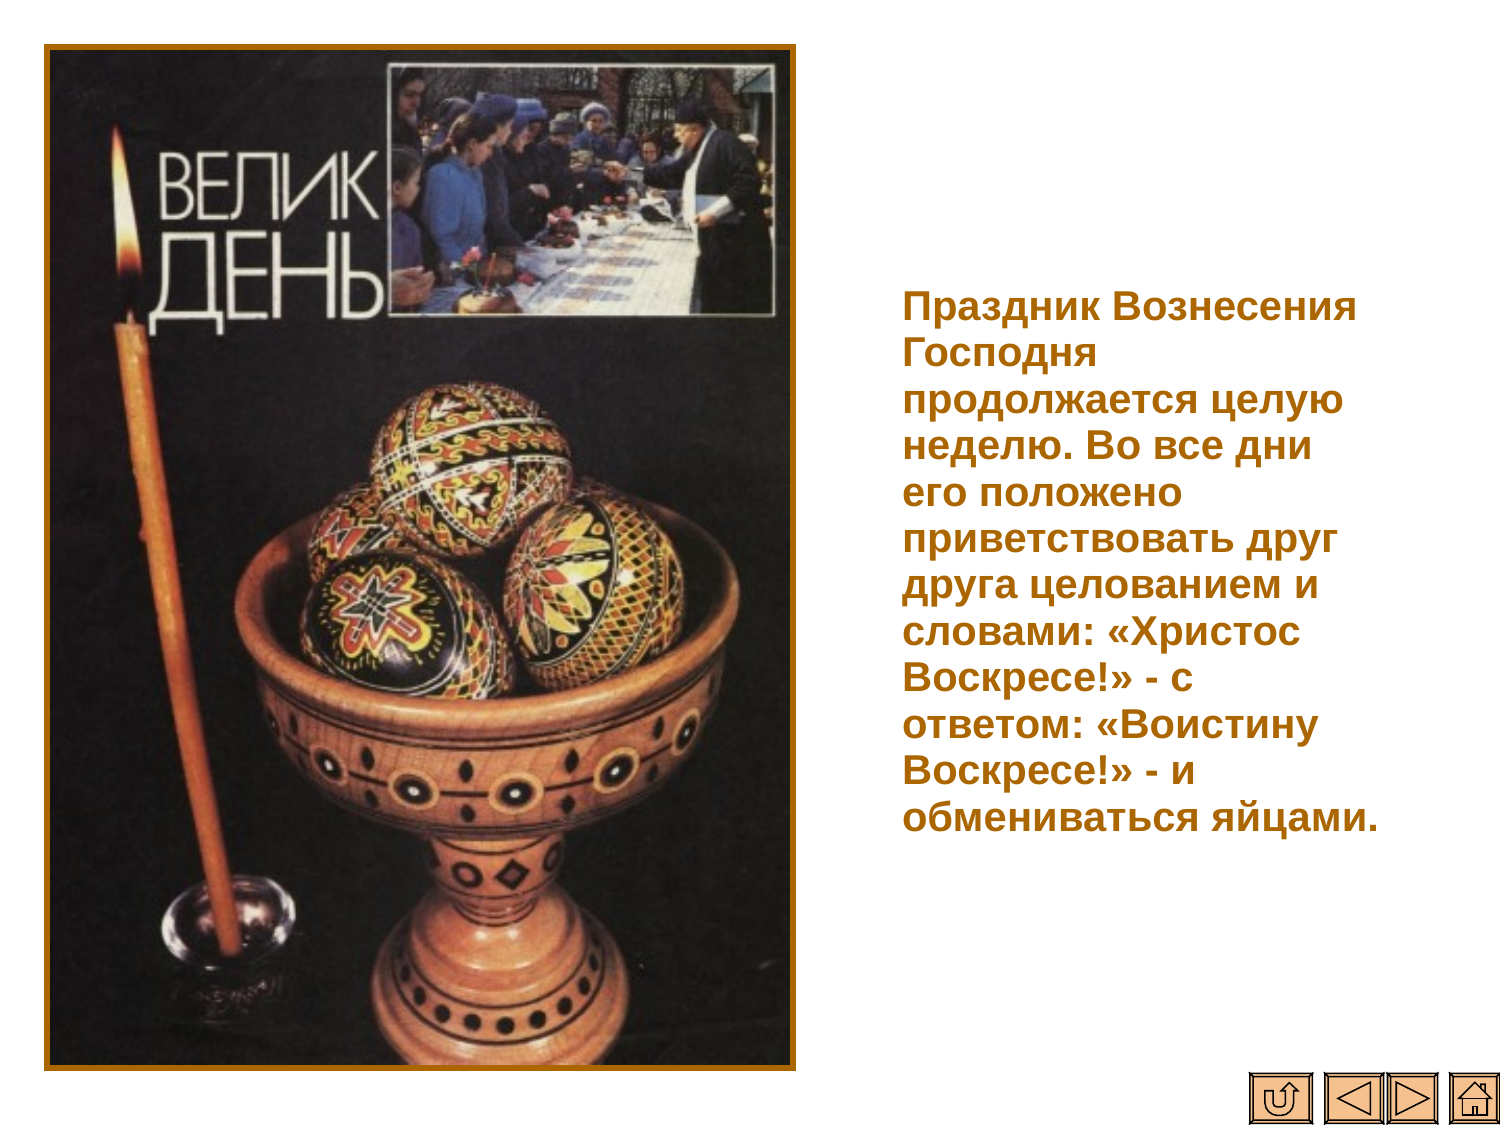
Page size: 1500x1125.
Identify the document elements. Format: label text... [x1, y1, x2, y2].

text_box Праздник Вознесения Господня продолжается целую неделю. Во все дни его положено приветствовать друг друга целованием и словами: «Христос Воскресе!» - с ответом: «Воистину Воскресе!» - и обмениваться яйцами. [887, 274, 1400, 848]
text_box [1387, 1073, 1438, 1124]
text_box [1249, 1073, 1313, 1124]
text_box [1449, 1073, 1500, 1124]
text_box [1324, 1073, 1384, 1124]
picture [50, 50, 790, 1065]
